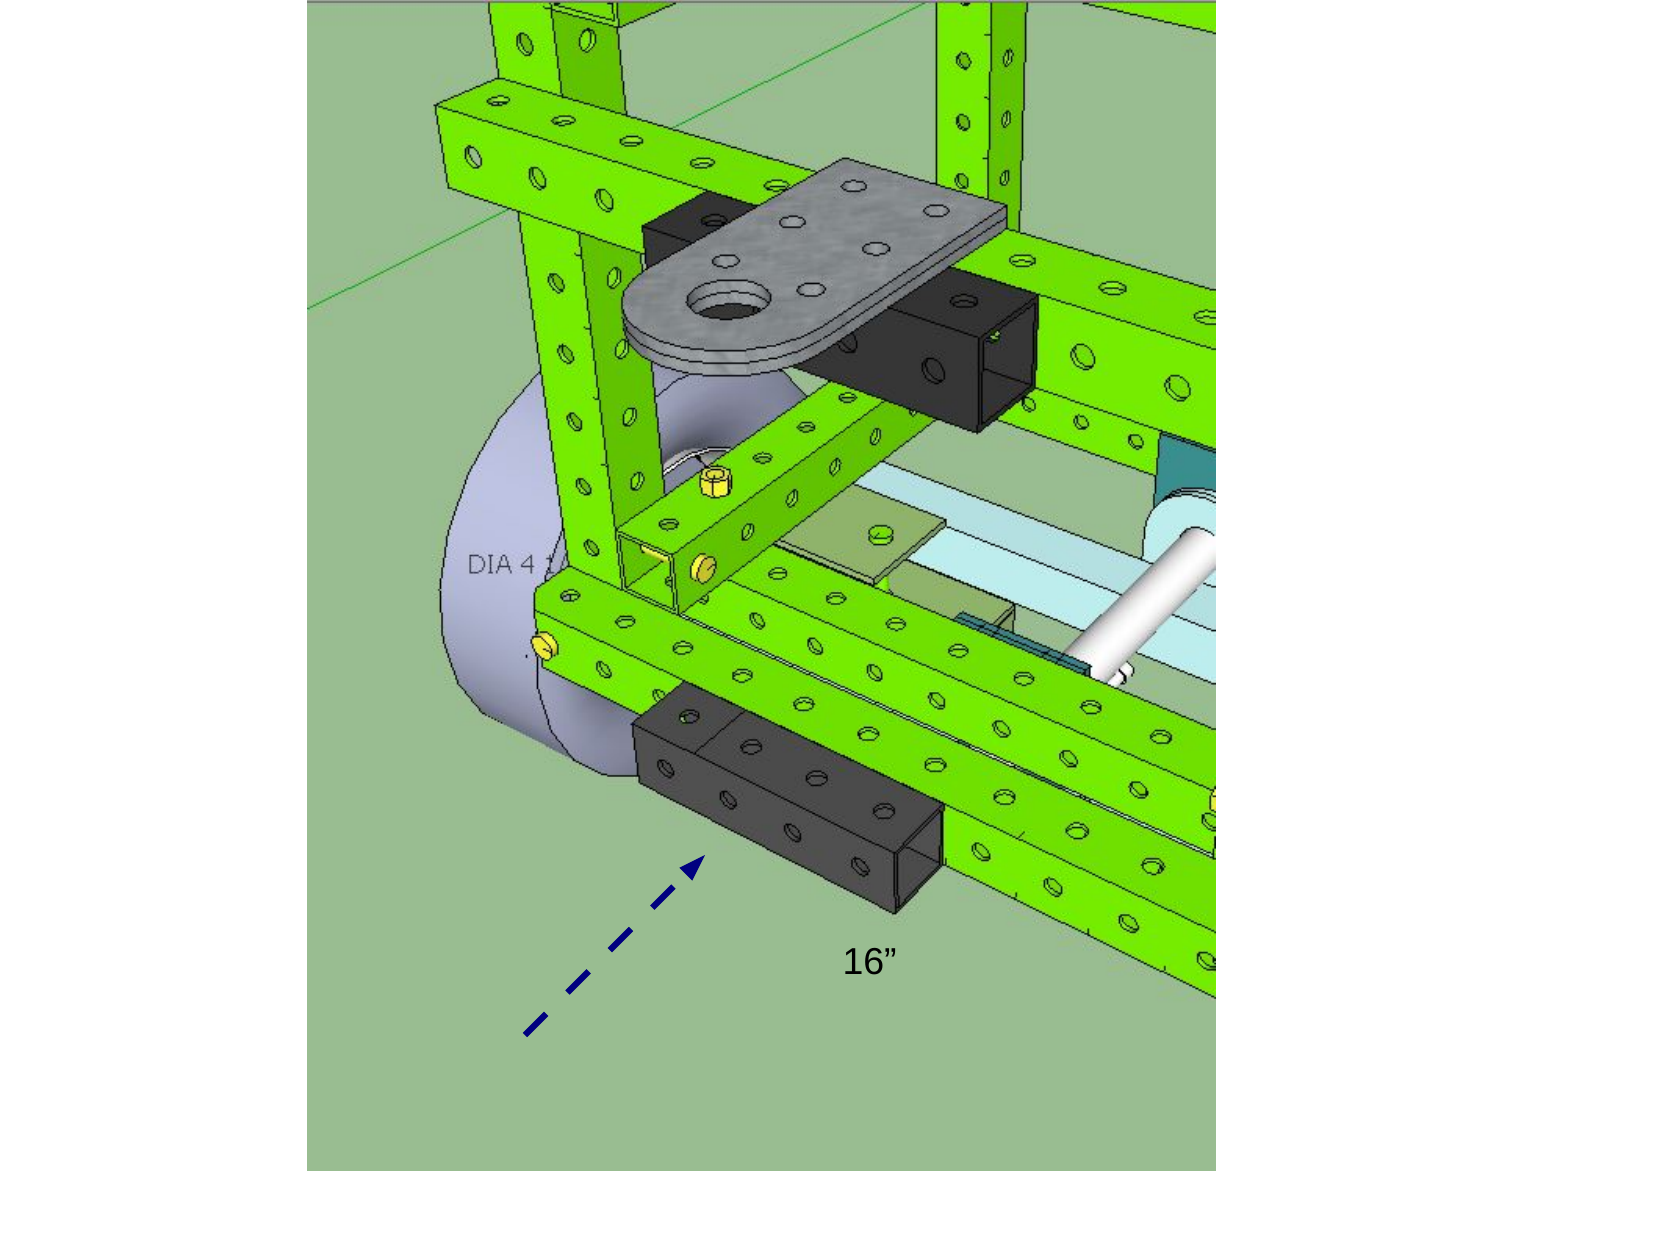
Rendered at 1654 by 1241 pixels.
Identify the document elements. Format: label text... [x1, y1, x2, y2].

text_box 16” [825, 930, 991, 993]
picture [307, 0, 1216, 1171]
